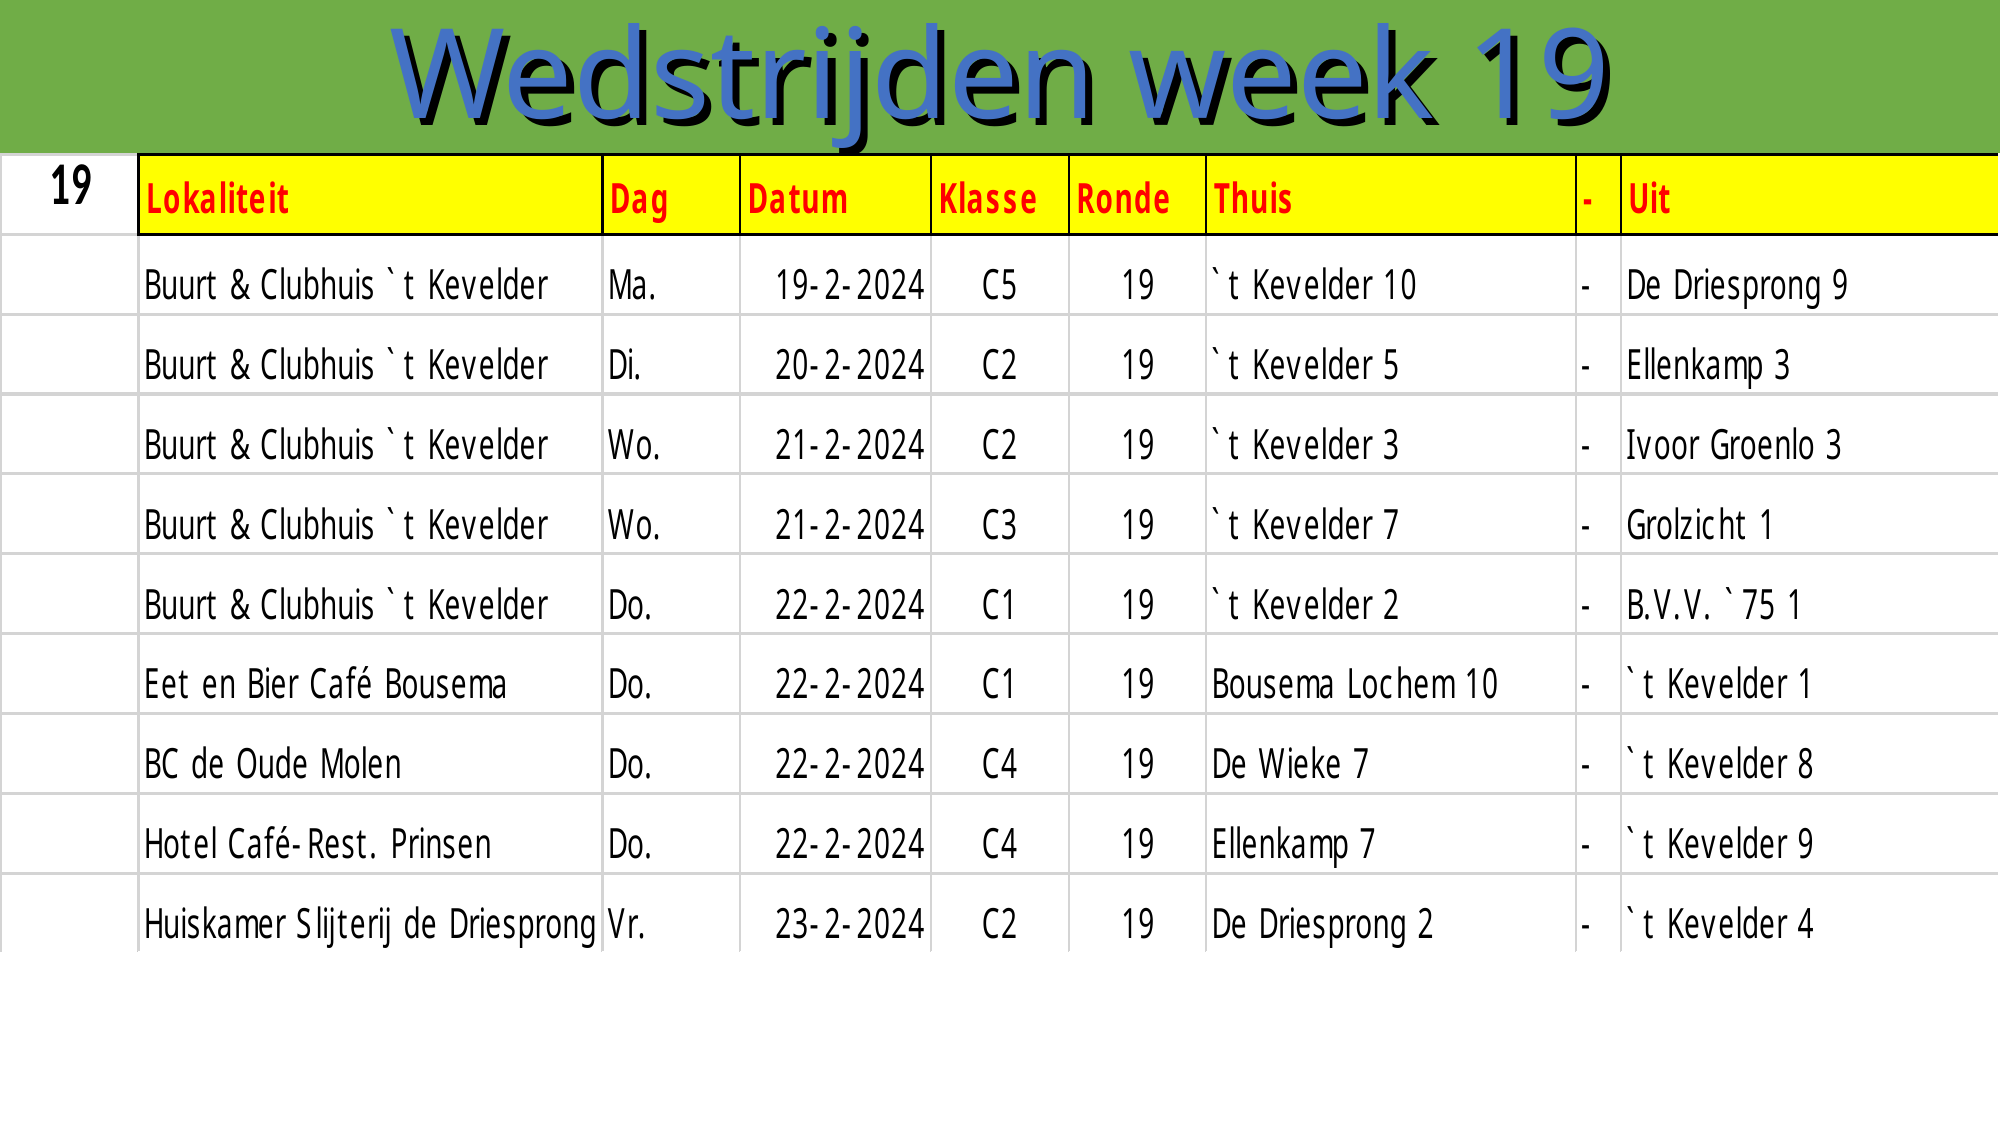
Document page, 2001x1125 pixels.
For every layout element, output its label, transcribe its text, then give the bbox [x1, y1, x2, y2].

picture [0, 152, 2000, 955]
title Wedstrijden week 19 [0, 0, 2000, 152]
